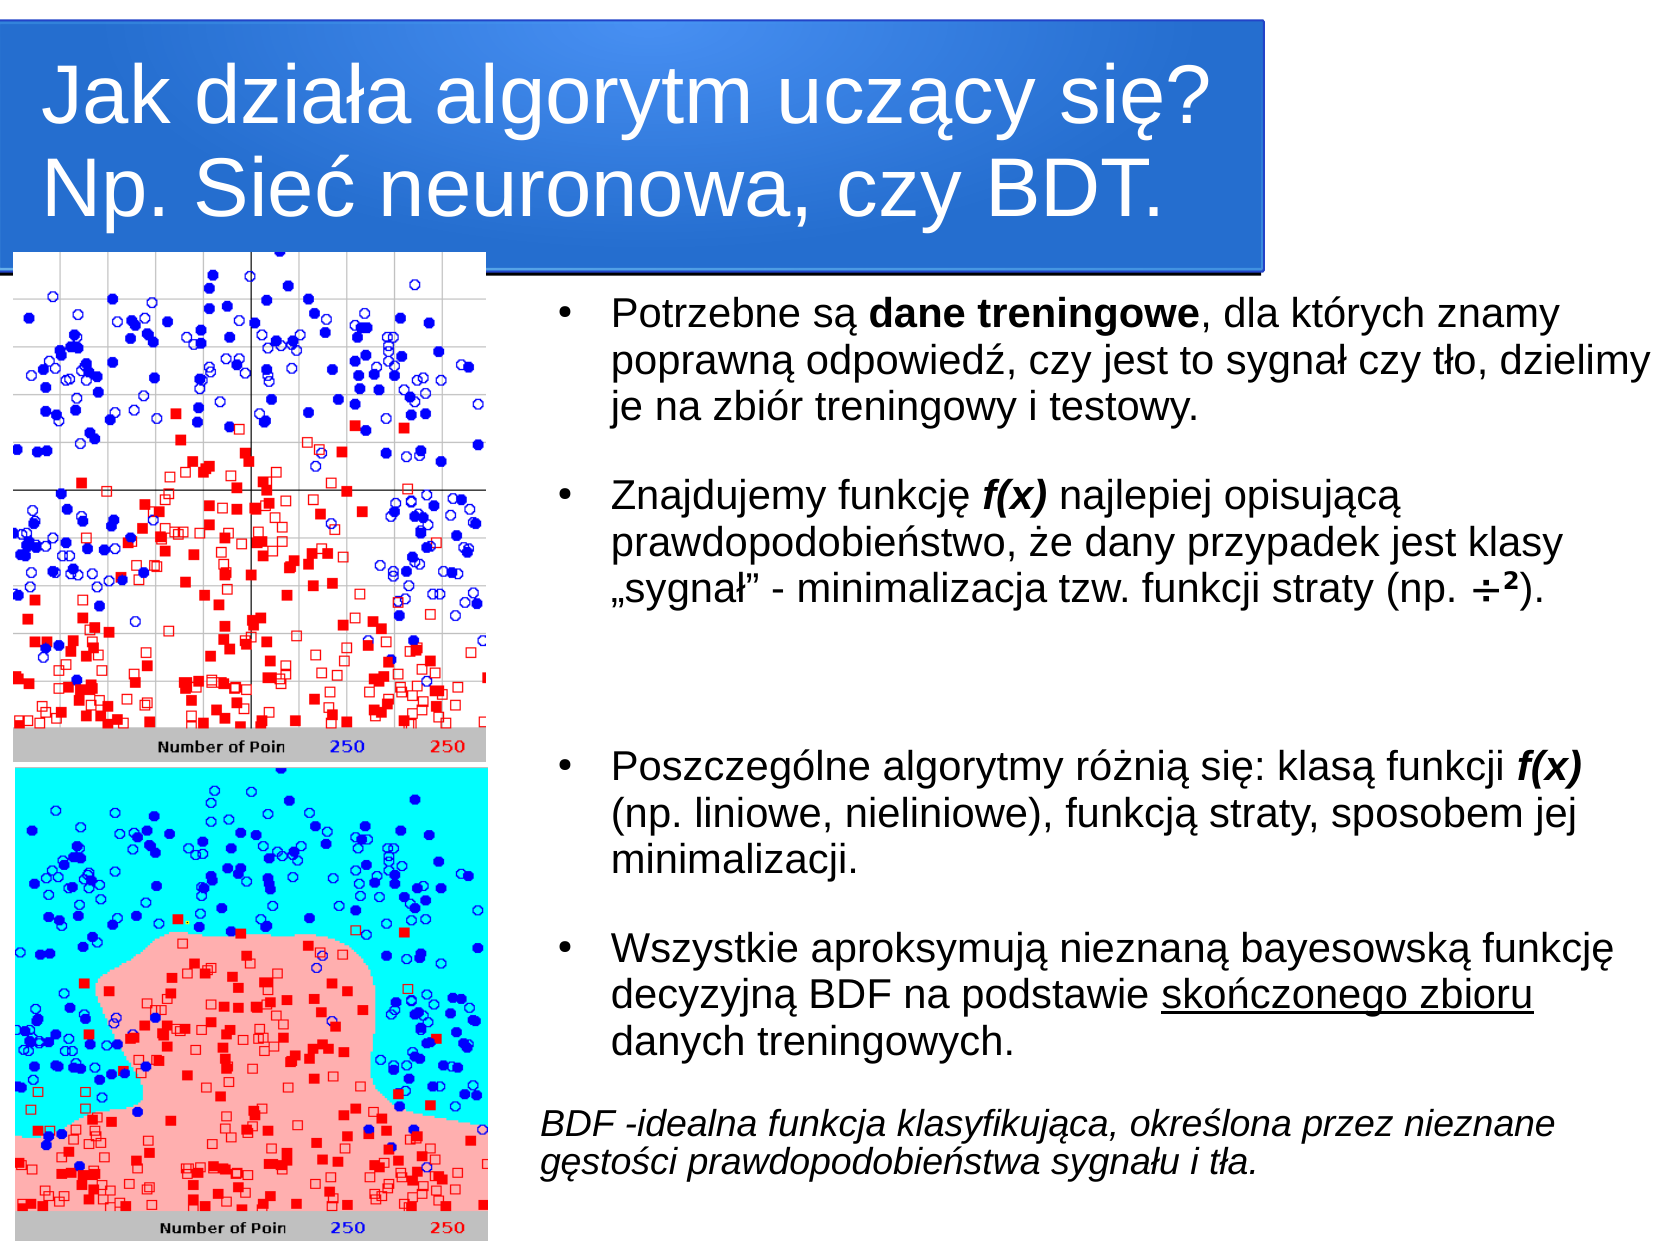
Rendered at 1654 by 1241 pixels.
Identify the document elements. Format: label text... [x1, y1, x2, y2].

list Potrzebne są dane treningowe, dla których znamy poprawną odpowiedź, czy jest to sygnał czy tło, dzielimy je na zbiór treningowy i testowy. Znajdujemy funkcję f(x) najlepiej opisującą prawdopodobieństwo, że dany przypadek jest klasy „sygnał” - minimalizacja tzw. funkcji straty (np. ÷2). Poszczególne algorytmy różnią się: klasą funkcji f(x) (np. liniowe, nieliniowe), funkcją straty, sposobem jej minimalizacji. Wszystkie aproksymują nieznaną bayesowską funkcję decyzyjną BDF na podstawie skończonego zbioru danych treningowych. BDF -idealna funkcja klasyfikująca, określona przez nieznane gęstości prawdopodobieństwa sygnału i tła. [540, 290, 1654, 1186]
title Jak działa algorytm uczący się? Np. Sieć neuronowa, czy BDT. [41, 37, 1264, 245]
picture [13, 252, 486, 762]
picture [15, 767, 488, 1241]
